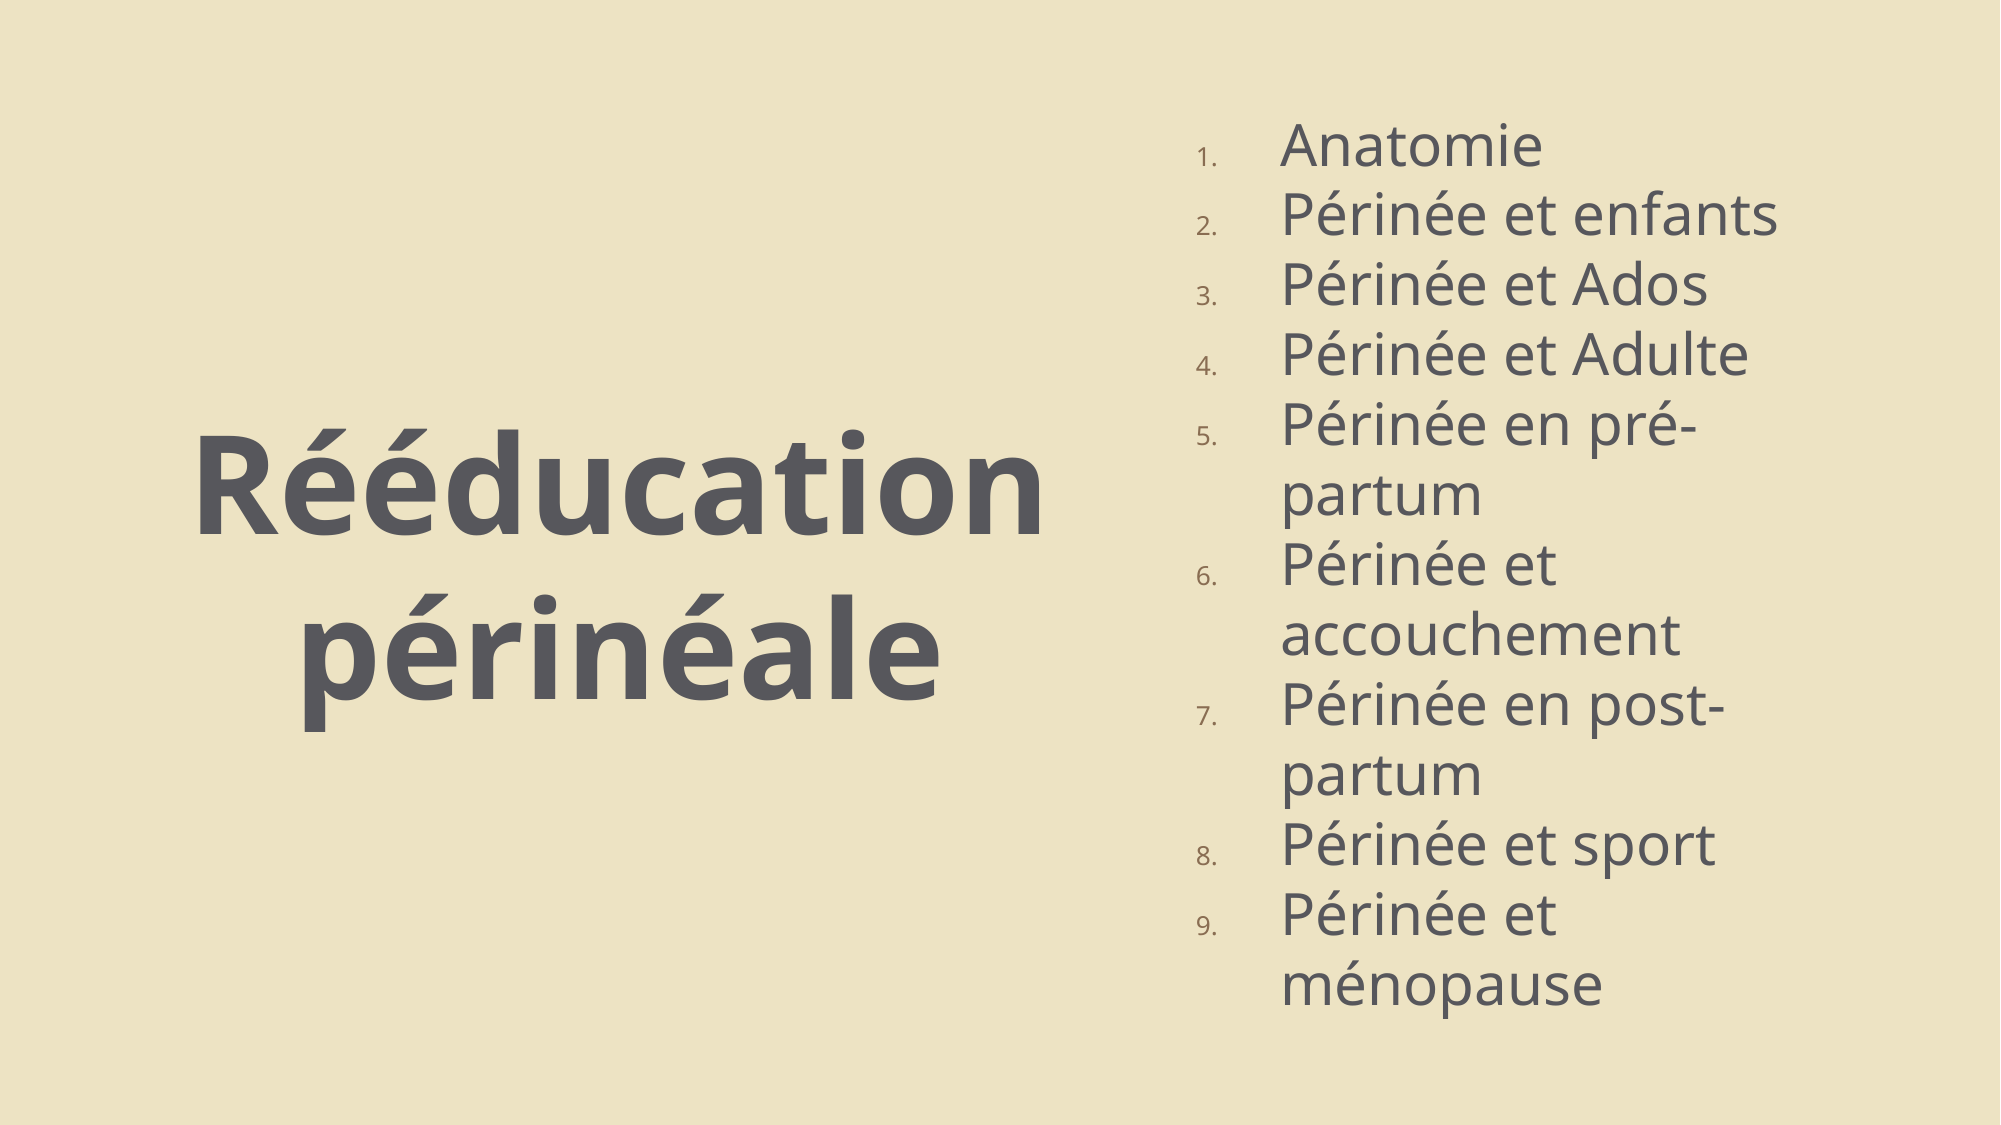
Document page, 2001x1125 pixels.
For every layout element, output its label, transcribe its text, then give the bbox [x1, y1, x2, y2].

subtitle Anatomie Périnée et enfants Périnée et Ados Périnée et Adulte Périnée en pré-partum Périnée et accouchement Périnée en post-partum Périnée et sport Périnée et ménopause [1181, 196, 1894, 929]
title Rééducation périnéale [131, 196, 1108, 929]
